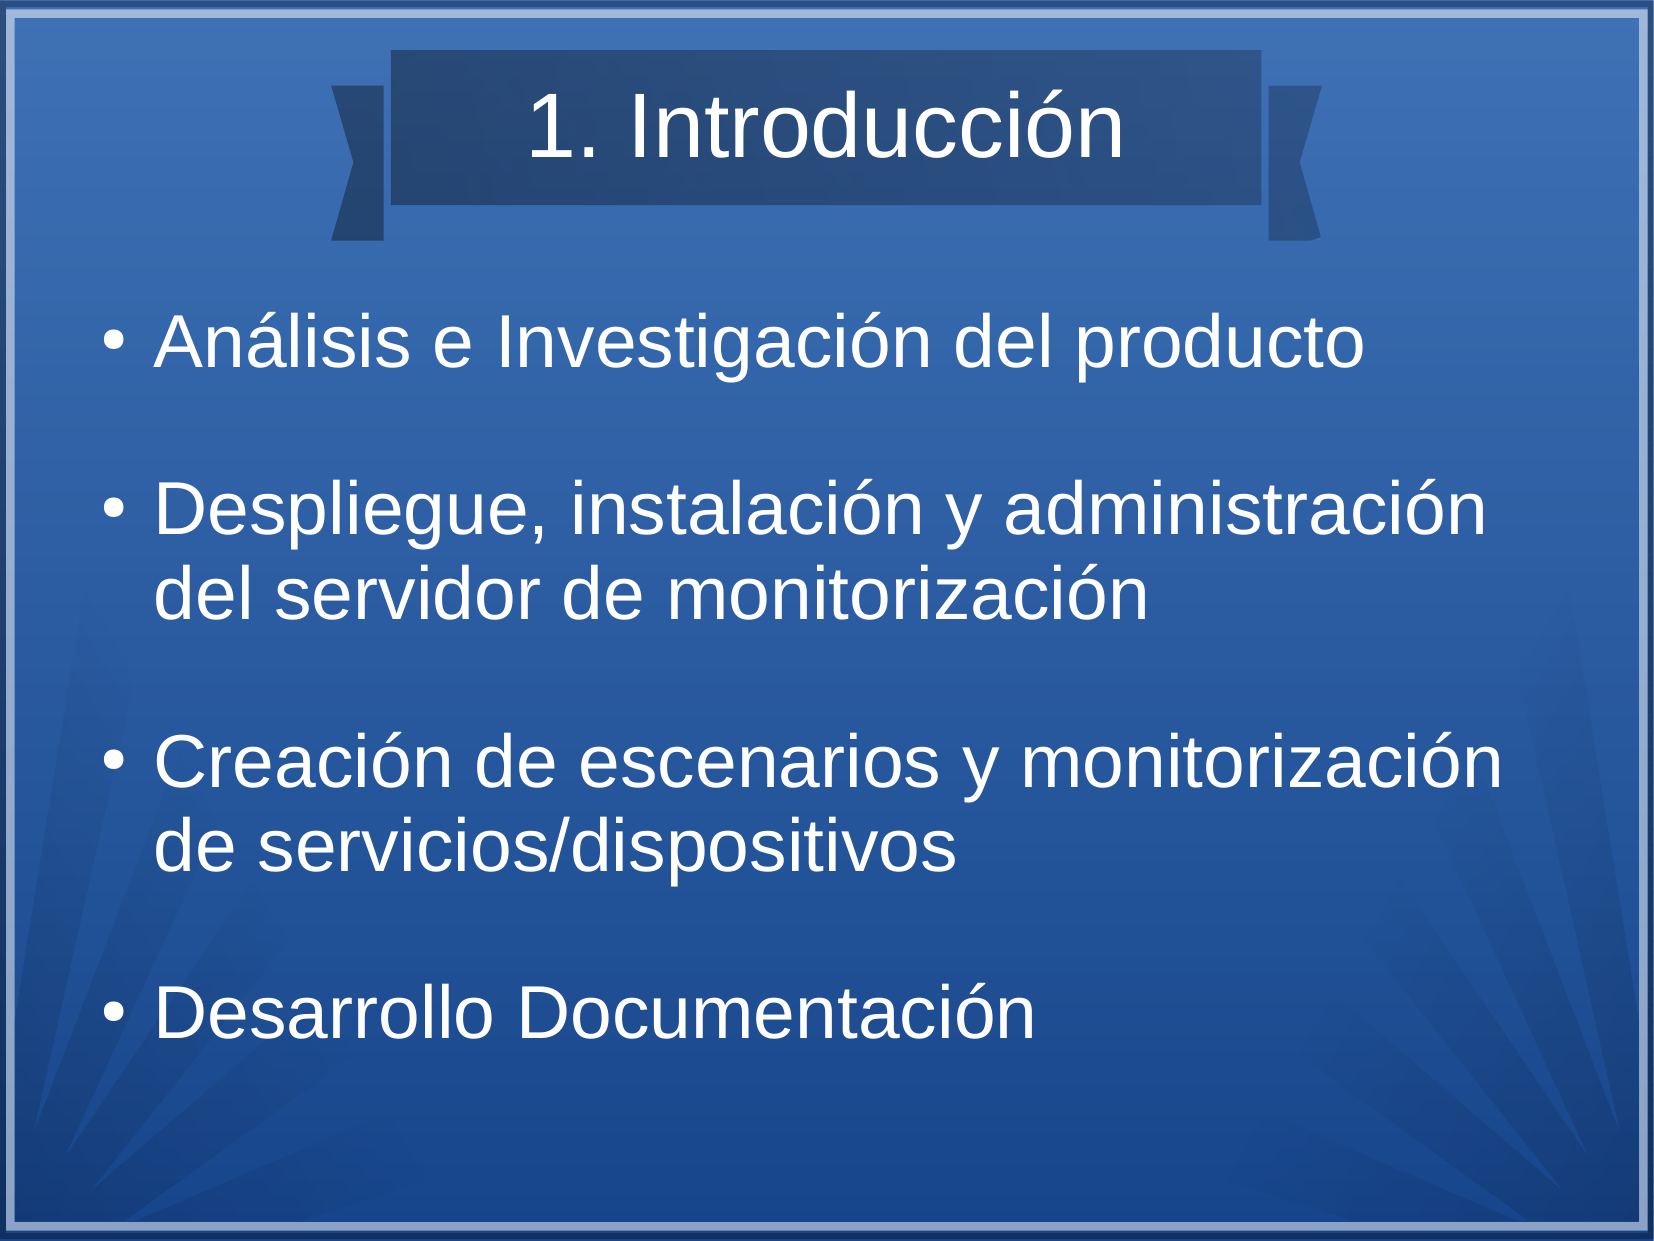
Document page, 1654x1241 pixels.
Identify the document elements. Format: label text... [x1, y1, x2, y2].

title 1. Introducción [389, 47, 1264, 205]
list Análisis e Investigación del producto Despliegue, instalación y administración del servidor de monitorización Creación de escenarios y monitorización de servicios/dispositivos Desarrollo Documentación [82, 299, 1571, 1241]
